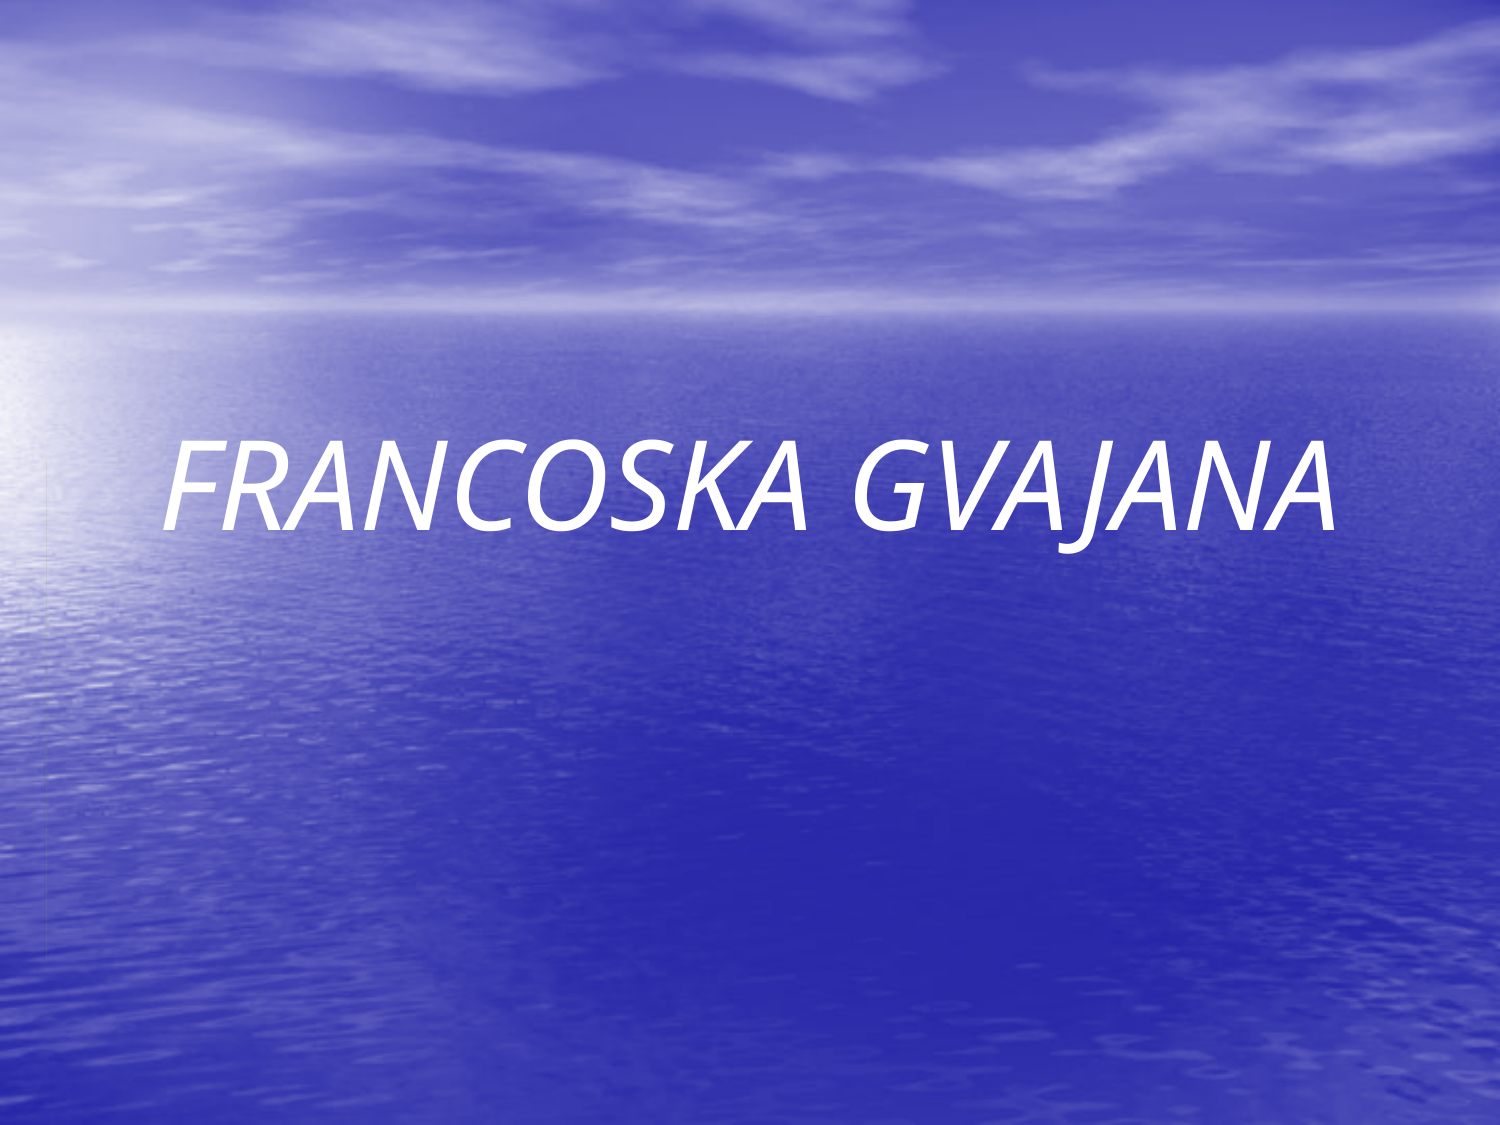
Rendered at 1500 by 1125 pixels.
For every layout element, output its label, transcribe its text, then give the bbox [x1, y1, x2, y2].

picture [0, 0, 1500, 1125]
title FRANCOSKA GVAJANA [112, 350, 1388, 563]
